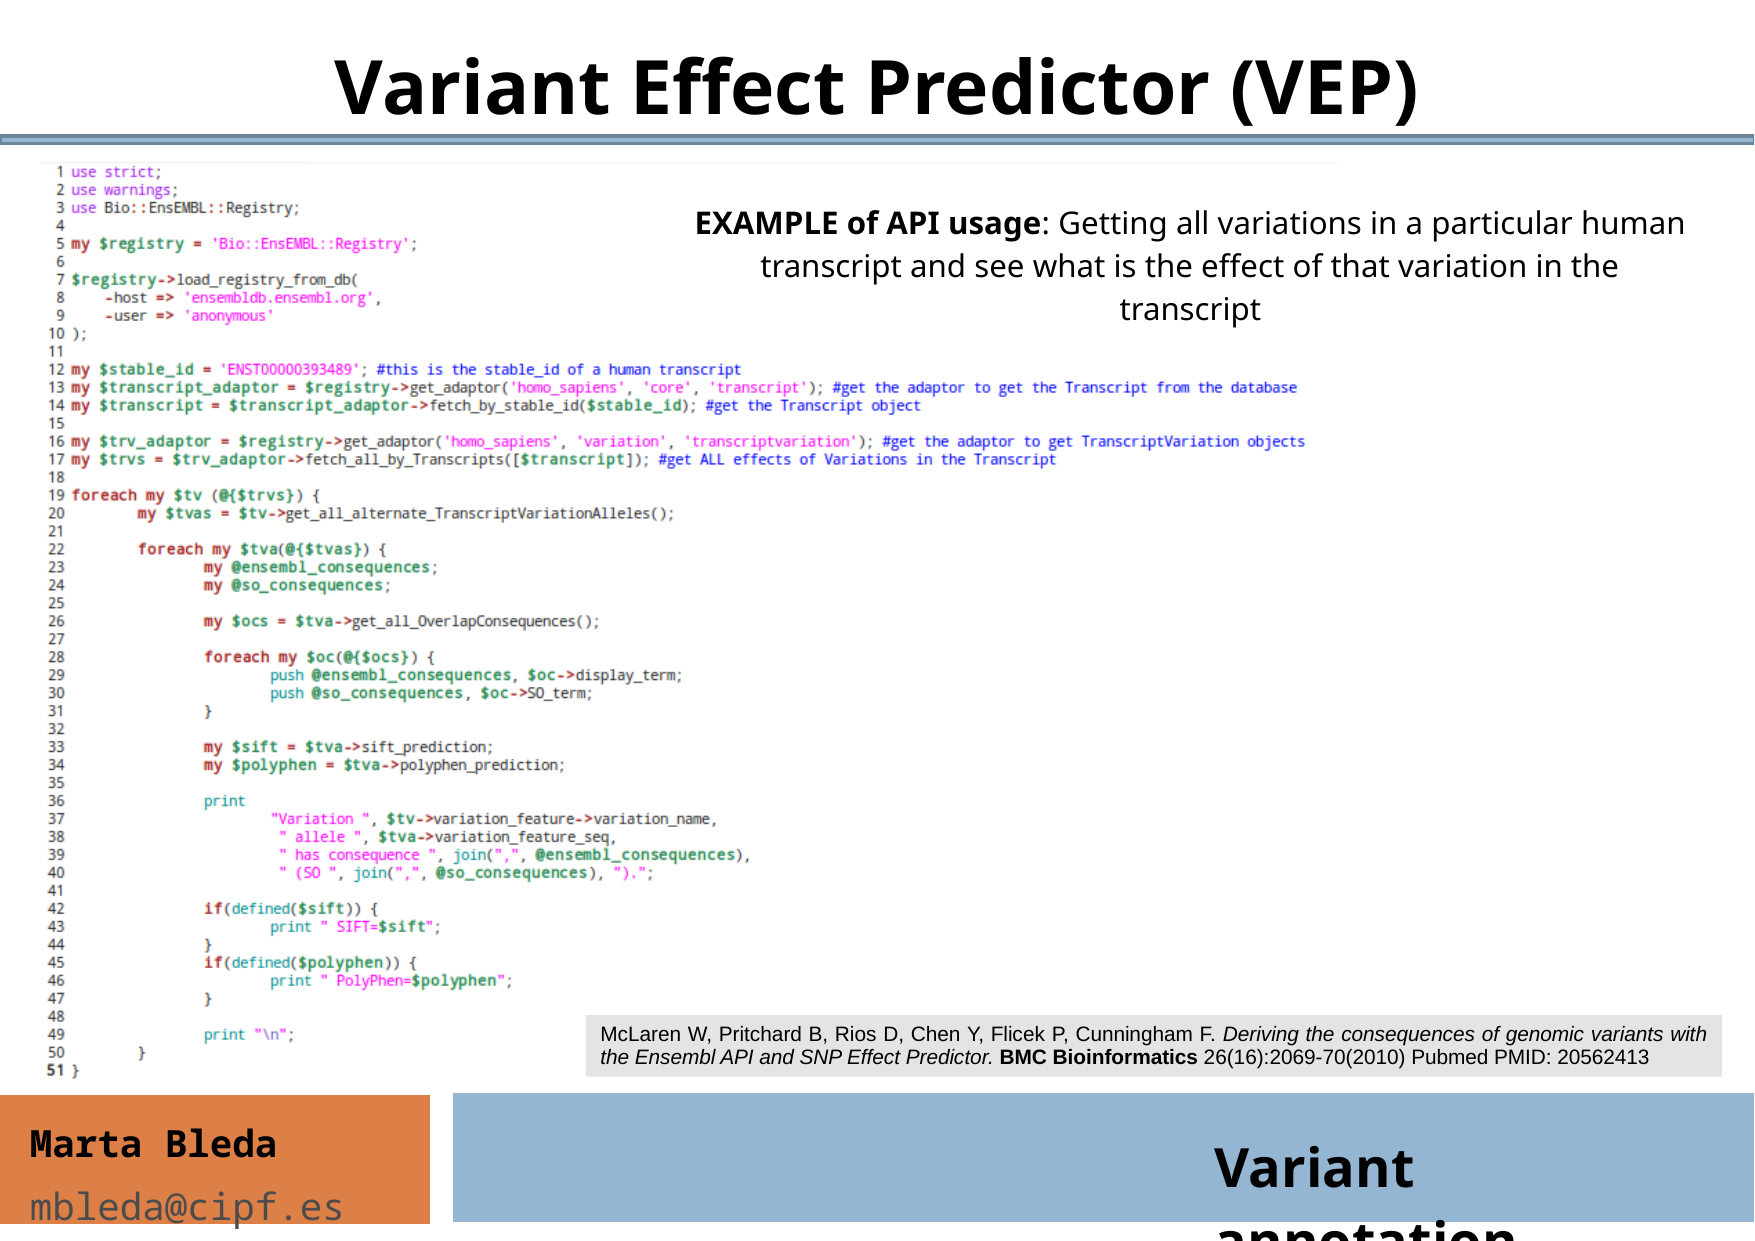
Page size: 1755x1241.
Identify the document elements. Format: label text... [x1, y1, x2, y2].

text_box Variant Effect Predictor (VEP) [67, 27, 1688, 129]
picture [41, 162, 1337, 1080]
text_box McLaren W, Pritchard B, Rios D, Chen Y, Flicek P, Cunningham F. Deriving the consequences of genomic variants with the Ensembl API and SNP Effect Predictor. BMC Bioinformatics 26(16):2069-70(2010) Pubmed PMID: 20562413 [585, 1015, 1722, 1077]
text_box Marta Bleda mbleda@cipf.es [15, 1110, 406, 1213]
text_box Variant annotation [1200, 1122, 1726, 1200]
text_box EXAMPLE of API usage: Getting all variations in a particular human transcript and see what is the effect of that variation in the transcript [671, 194, 1709, 281]
text_box [0, 136, 1754, 144]
